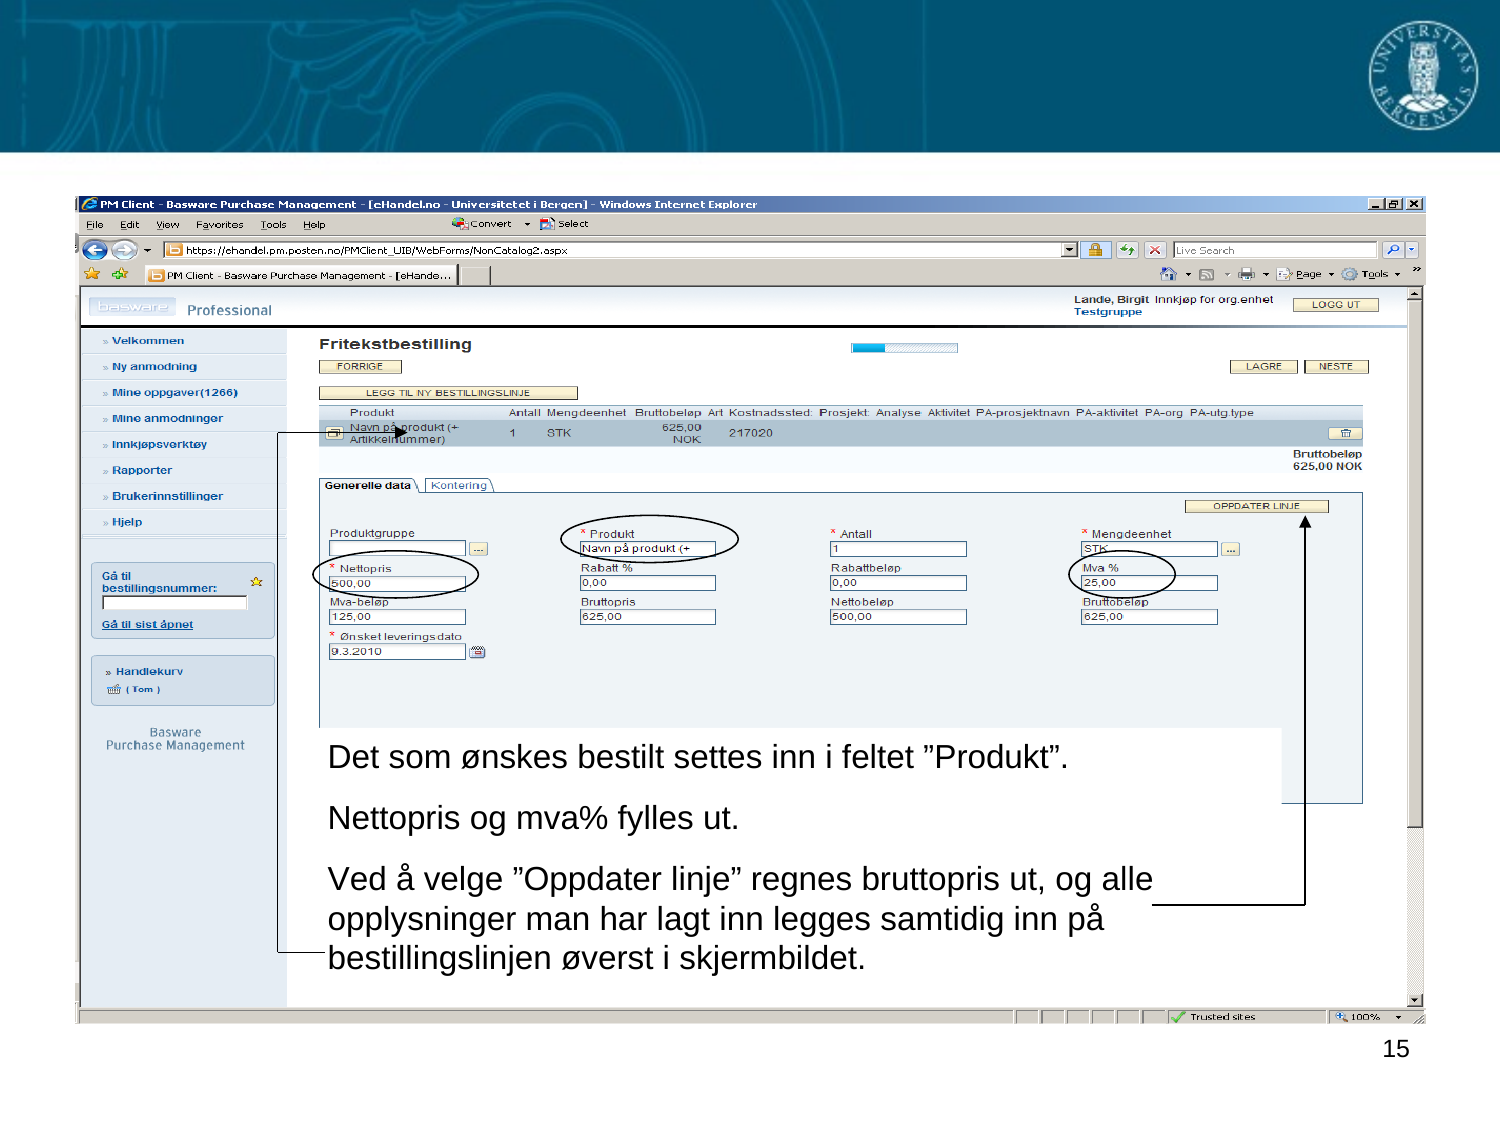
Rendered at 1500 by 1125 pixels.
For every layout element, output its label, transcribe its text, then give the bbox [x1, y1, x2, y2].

text_box [75, 196, 1426, 1024]
picture [1368, 21, 1478, 131]
text_box Det som ønskes bestilt settes inn i feltet ”Produkt”. Nettopris og mva% fylles ut. Ved å velge ”Oppdater linje” regnes bruttopris ut, og alle opplysninger man har lagt inn legges samtidig inn på bestillingslinjen øverst i skjermbildet. [312, 727, 1282, 985]
picture [0, 151, 1500, 1125]
text_box <number> [1074, 1024, 1426, 1103]
